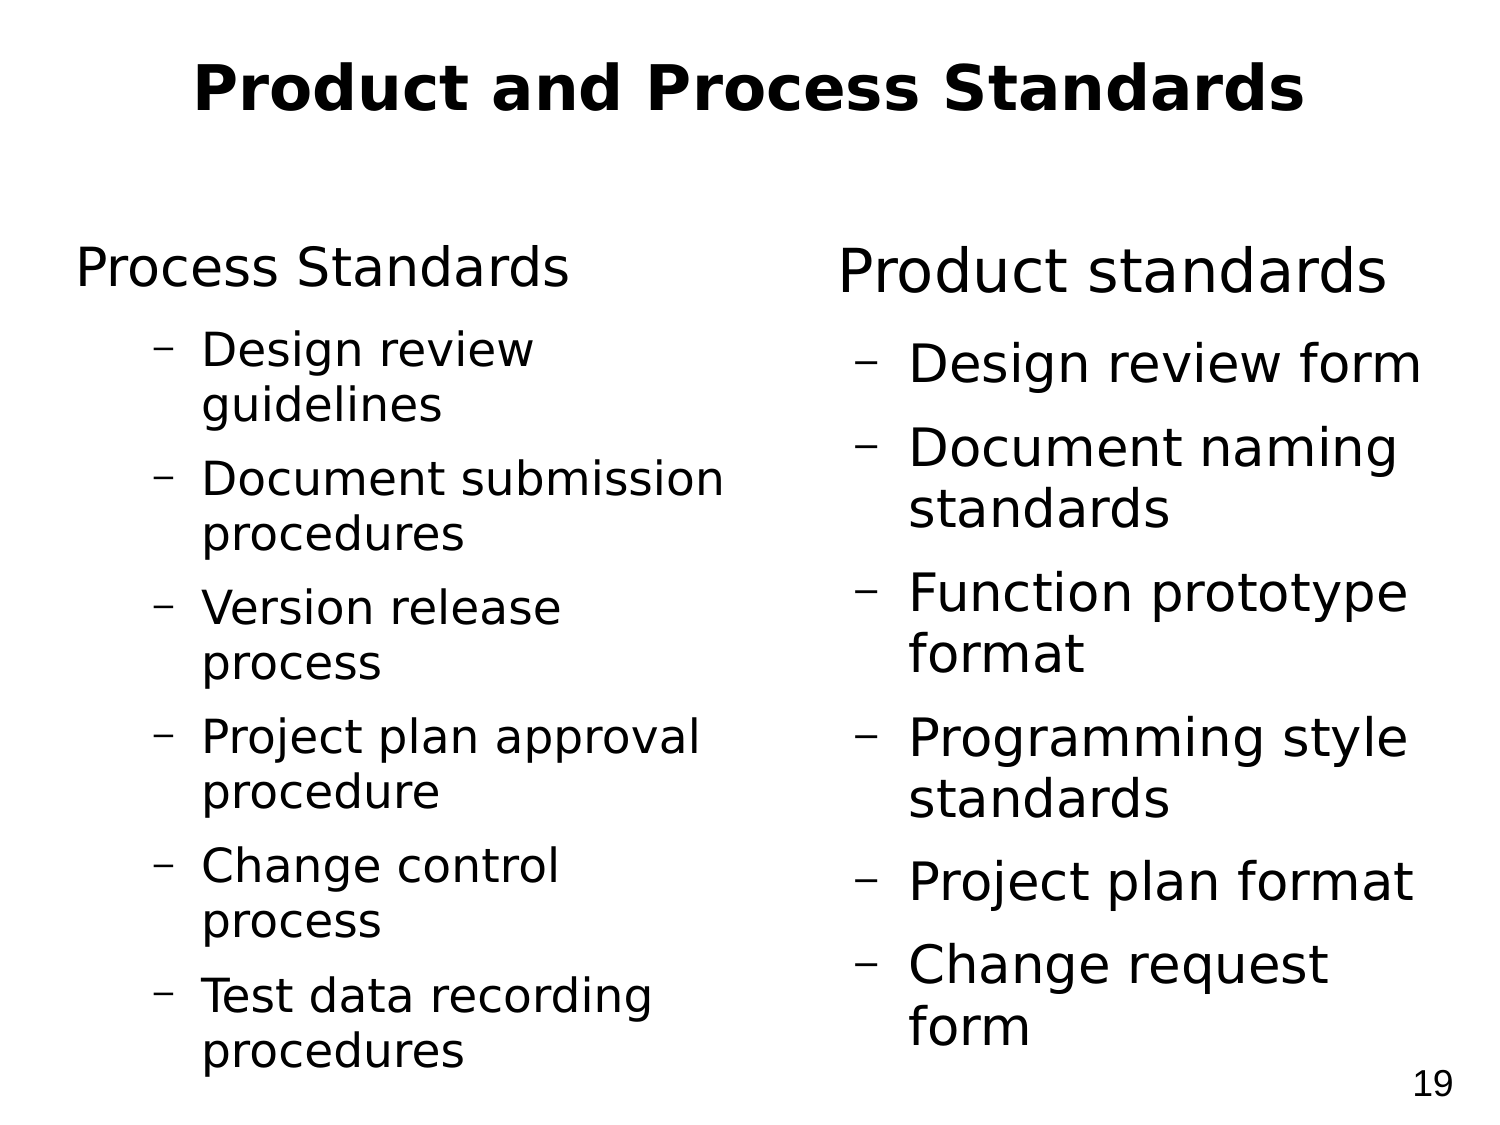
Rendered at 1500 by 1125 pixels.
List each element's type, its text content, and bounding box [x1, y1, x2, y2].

title Product and Process Standards [75, 44, 1425, 177]
list Product standards Design review form Document naming standards Function prototype format Programming style standards Project plan format Change request form [766, 236, 1426, 1093]
list Process Standards Design review guidelines Document submission procedures Version release process Project plan approval procedure Change control process Test data recording procedures [75, 236, 734, 1093]
